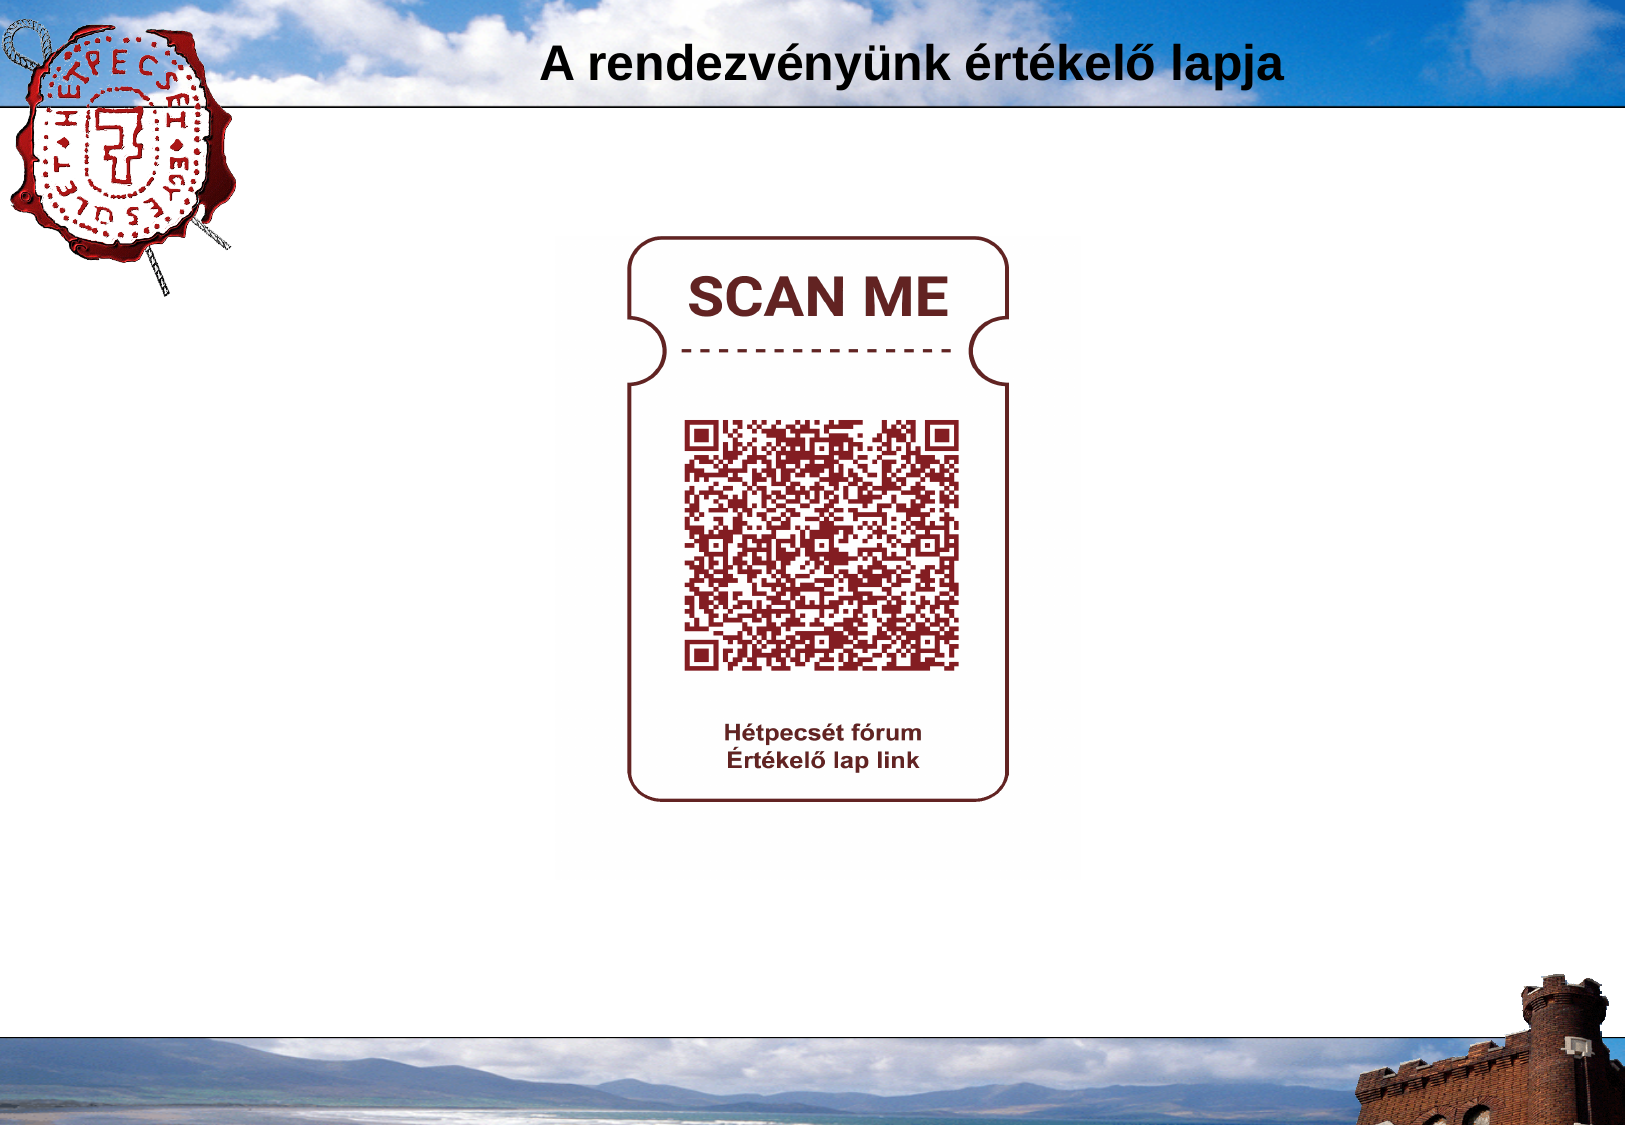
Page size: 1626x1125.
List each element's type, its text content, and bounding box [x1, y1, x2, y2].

subtitle [44, 30, 1508, 88]
title A rendezvényünk értékelő lapja [280, 19, 1544, 102]
picture [0, 0, 1625, 297]
picture [555, 236, 1081, 880]
picture [0, 974, 1625, 1125]
